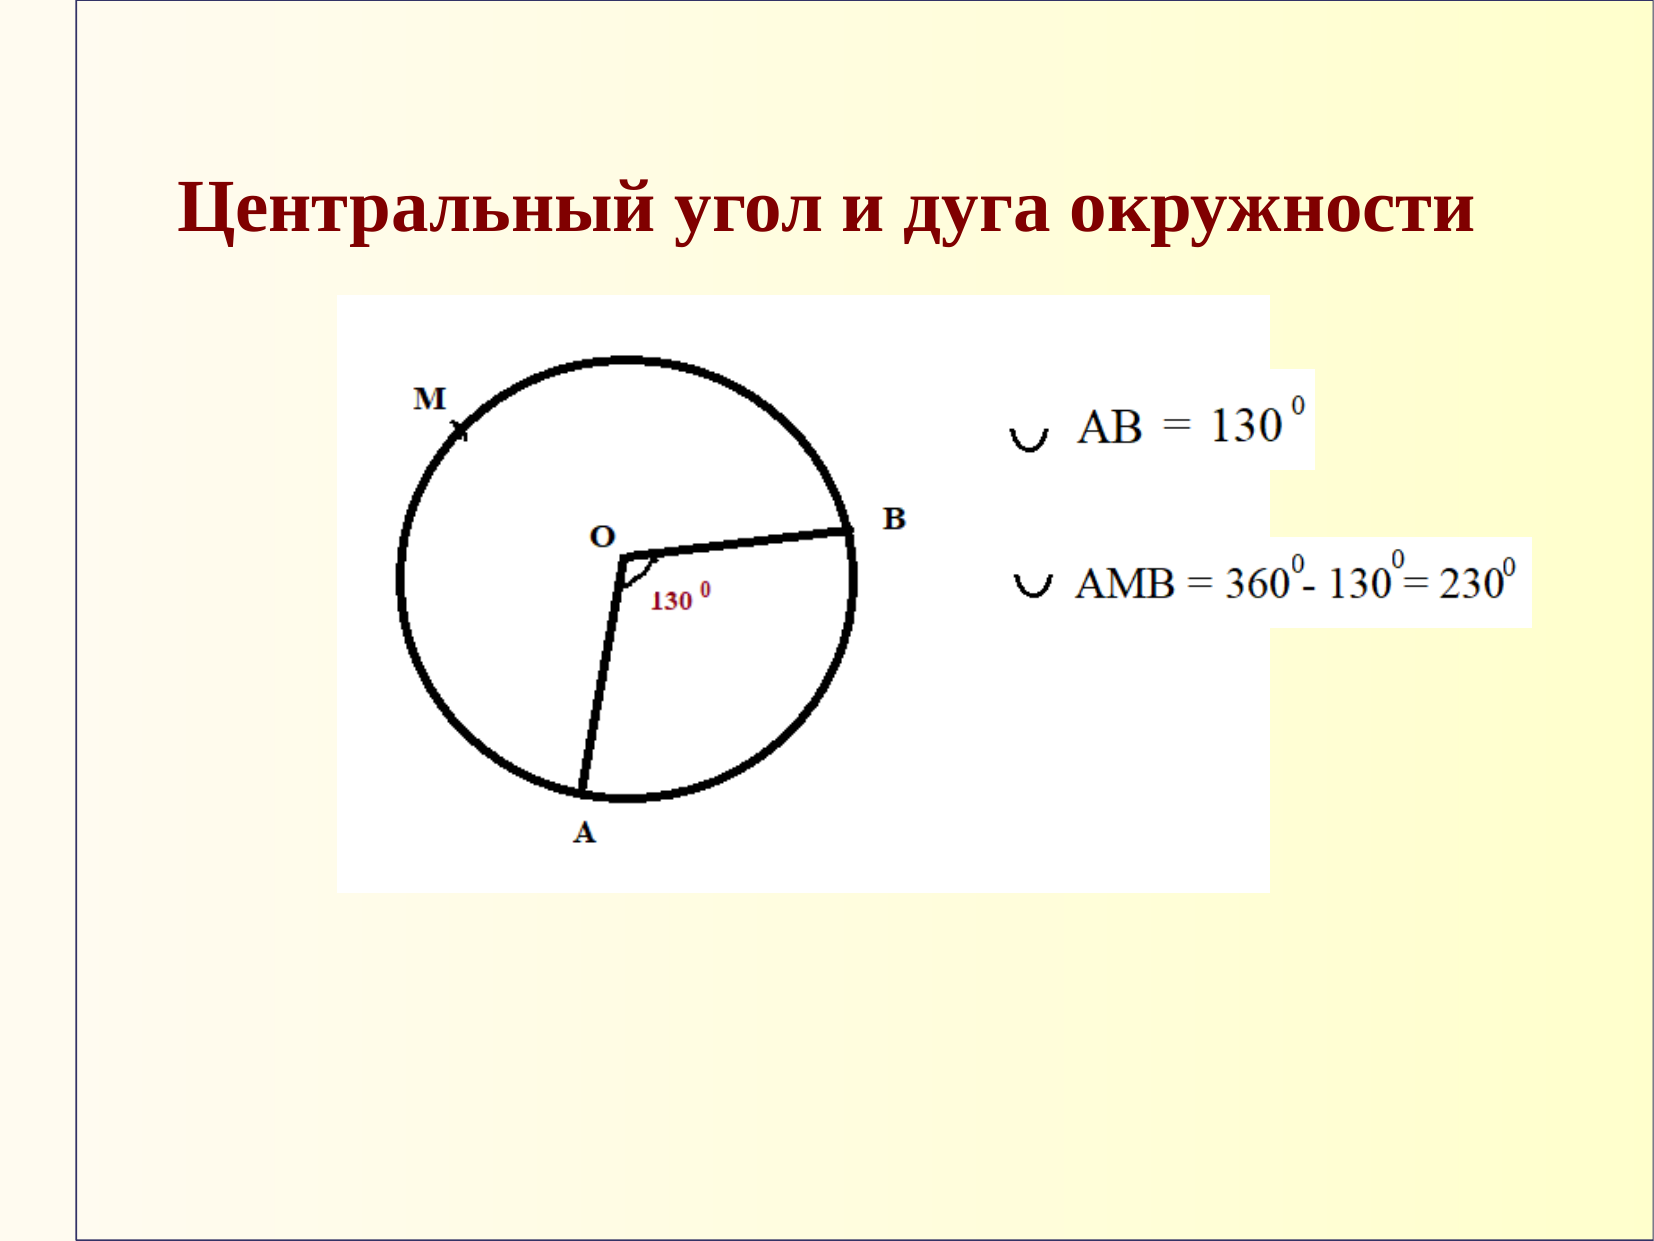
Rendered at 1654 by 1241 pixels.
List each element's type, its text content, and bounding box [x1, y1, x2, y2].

picture [0, 0, 75, 1241]
picture [337, 295, 1532, 893]
title Центральный угол и дуга окружности [121, 103, 1533, 310]
